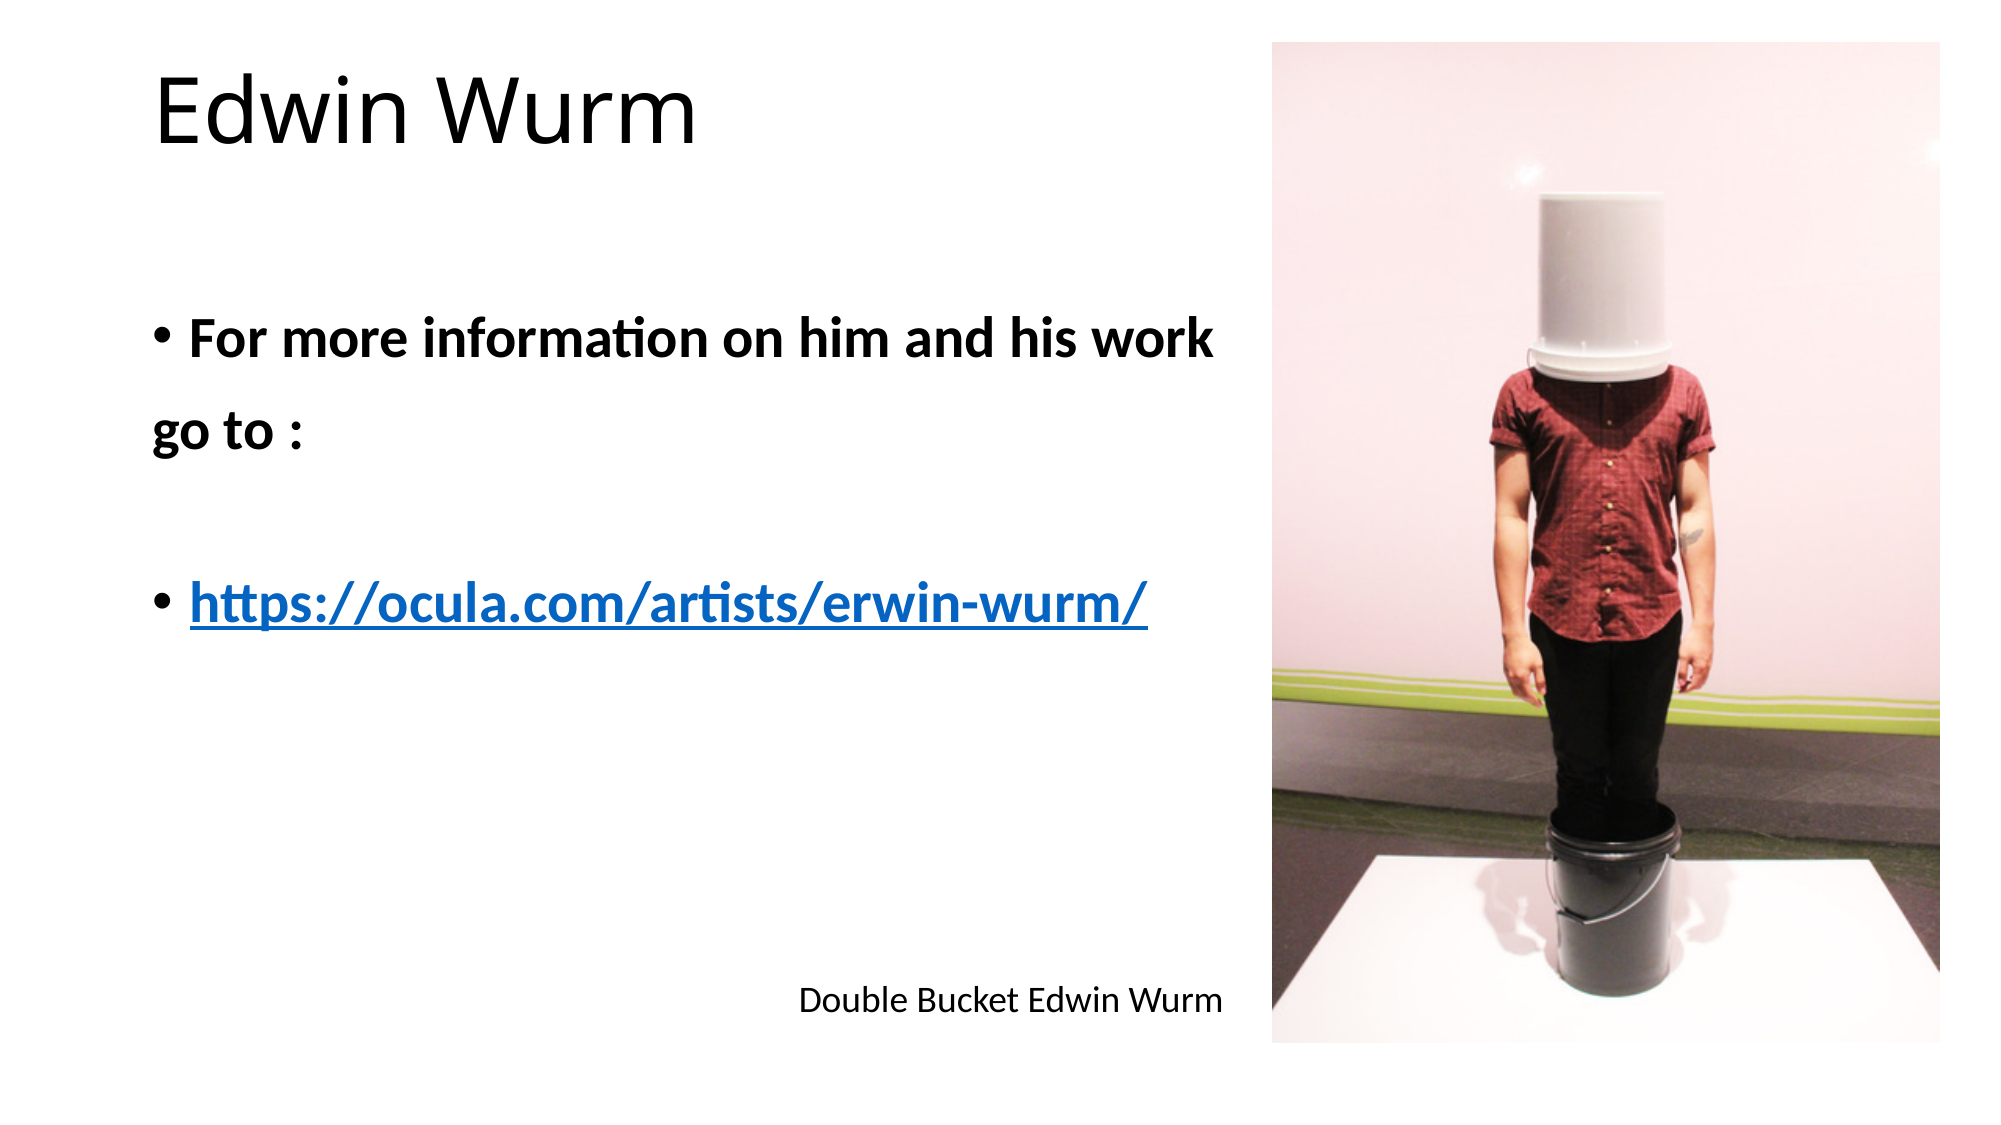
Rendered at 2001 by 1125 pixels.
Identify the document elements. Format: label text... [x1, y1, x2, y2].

text_box Double Bucket Edwin Wurm [784, 967, 1273, 1028]
title Edwin Wurm [137, 59, 1272, 278]
list For more information on him and his work go to : https://ocula.com/artists/erwin-wurm/ [137, 299, 1272, 1014]
picture [1272, 42, 1940, 1043]
